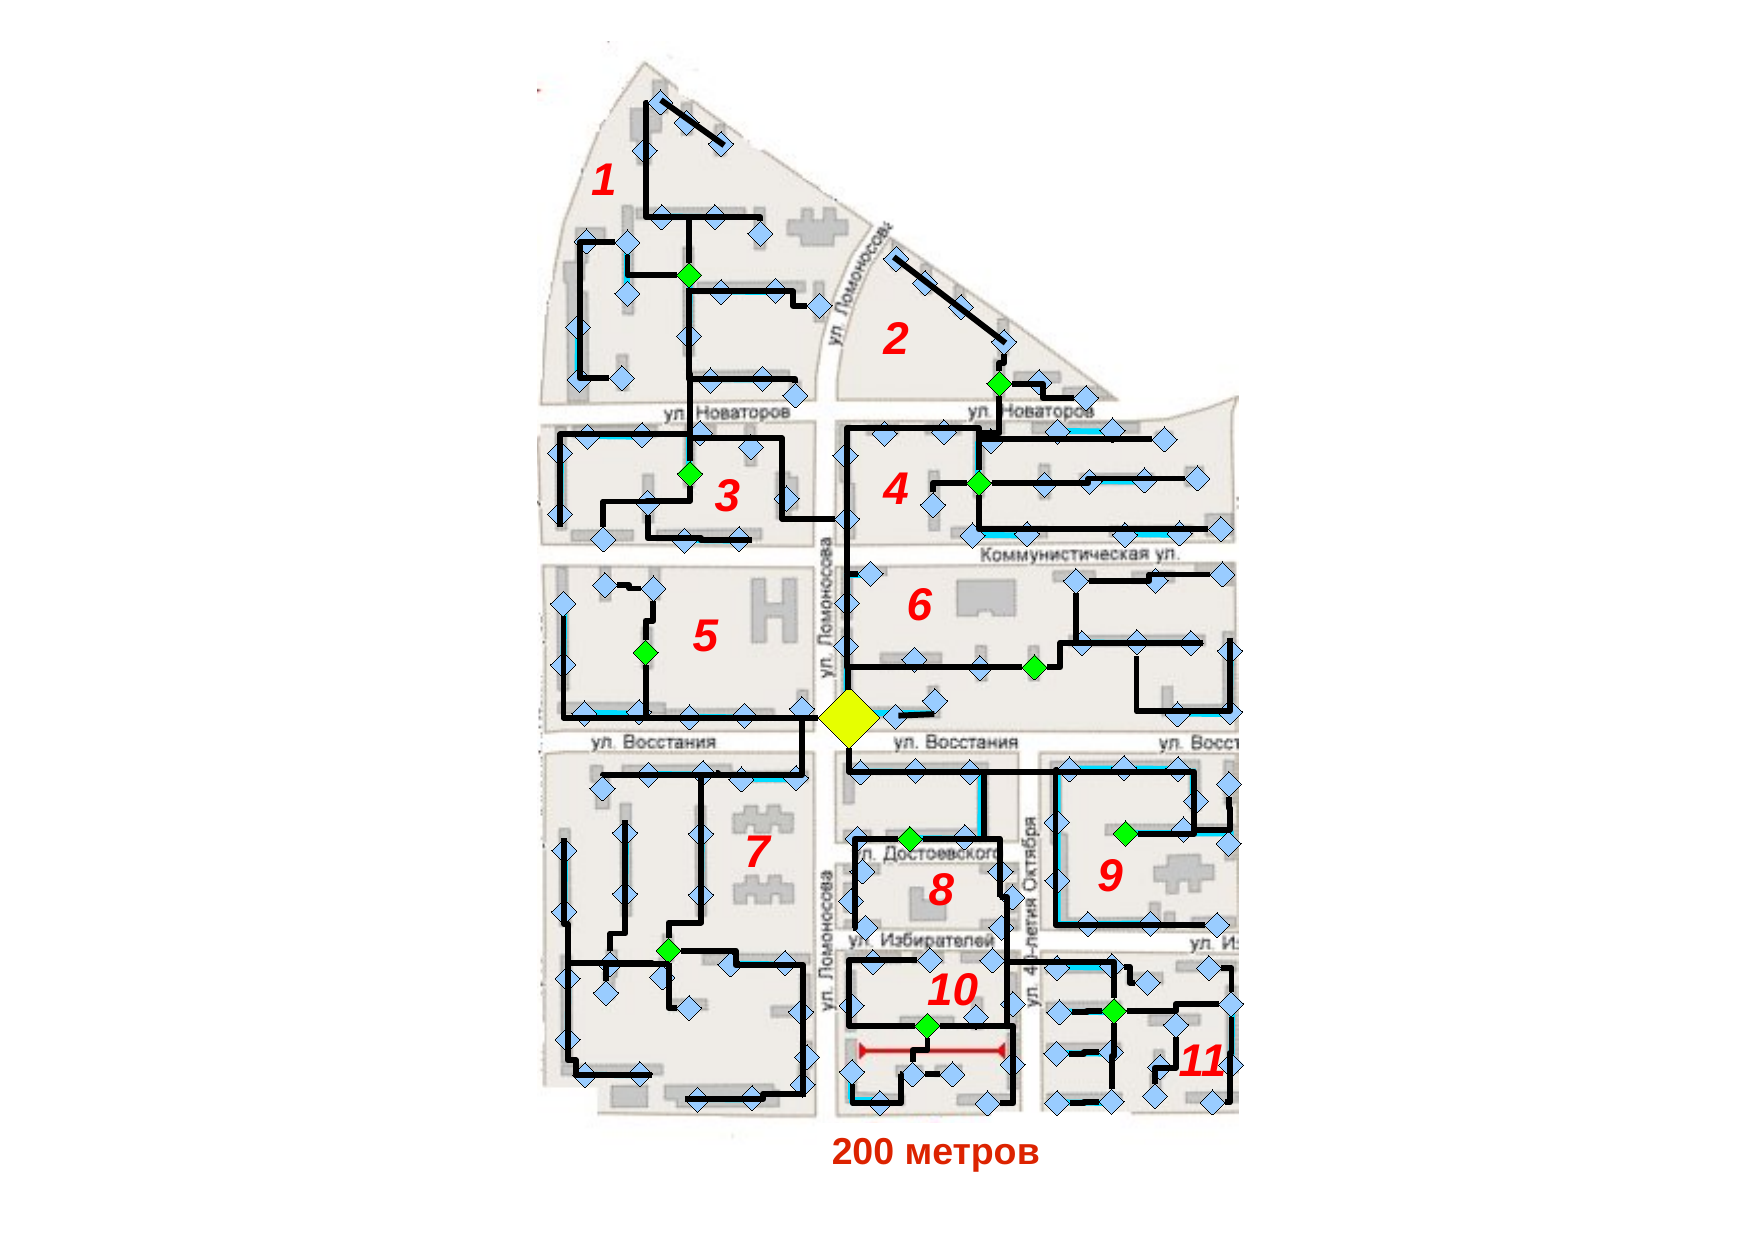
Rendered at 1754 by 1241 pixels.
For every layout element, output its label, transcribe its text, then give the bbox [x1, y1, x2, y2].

text_box [583, 245, 596, 254]
text_box [858, 561, 884, 587]
picture [650, 482, 732, 537]
text_box [571, 969, 581, 988]
text_box [1027, 369, 1052, 389]
text_box [789, 765, 799, 772]
text_box [752, 366, 773, 376]
text_box [912, 279, 931, 296]
text_box 5 [674, 600, 737, 673]
text_box [1099, 1039, 1111, 1063]
text_box [550, 654, 561, 676]
text_box [626, 699, 643, 715]
text_box [743, 1102, 761, 1111]
text_box [955, 294, 974, 311]
text_box [904, 758, 927, 769]
text_box [987, 862, 997, 881]
text_box [704, 778, 711, 785]
text_box 200 метров [817, 1123, 1071, 1182]
text_box [922, 688, 948, 714]
text_box [1219, 992, 1244, 1017]
text_box [960, 775, 980, 785]
text_box 4 [865, 453, 927, 526]
text_box [676, 326, 686, 346]
text_box [1118, 775, 1130, 781]
text_box [680, 721, 699, 730]
text_box [1014, 532, 1040, 547]
picture [693, 441, 749, 466]
text_box [677, 461, 696, 486]
text_box [688, 1087, 707, 1096]
text_box [1077, 912, 1099, 922]
text_box [555, 968, 565, 989]
text_box [1233, 641, 1243, 661]
text_box [1079, 630, 1092, 640]
text_box [612, 823, 622, 843]
text_box [852, 759, 870, 769]
text_box [1058, 868, 1070, 893]
text_box [710, 294, 732, 305]
text_box [589, 776, 616, 801]
text_box [717, 954, 740, 977]
text_box [547, 443, 557, 463]
text_box [1016, 1055, 1026, 1074]
picture [1235, 1010, 1239, 1025]
text_box 3 [696, 459, 758, 532]
text_box [563, 443, 573, 463]
text_box [730, 543, 748, 552]
text_box [1078, 469, 1097, 480]
text_box [633, 422, 651, 431]
text_box [967, 470, 992, 495]
text_box [699, 382, 722, 394]
text_box [938, 419, 950, 425]
text_box [835, 509, 844, 529]
text_box [1174, 520, 1185, 526]
picture [1234, 656, 1239, 707]
text_box [903, 1062, 925, 1087]
text_box [774, 493, 779, 504]
text_box [672, 541, 697, 554]
text_box 7 [726, 815, 788, 889]
text_box [638, 490, 656, 499]
text_box [858, 842, 867, 851]
text_box 11 [1160, 1025, 1244, 1098]
text_box [991, 329, 1017, 354]
text_box [1046, 999, 1072, 1025]
text_box [592, 572, 617, 598]
text_box [708, 131, 734, 157]
text_box [1099, 965, 1111, 978]
text_box [1219, 702, 1243, 725]
text_box 6 [889, 568, 951, 642]
text_box [705, 220, 725, 230]
text_box [834, 593, 844, 613]
text_box [551, 902, 561, 922]
text_box [651, 220, 672, 230]
text_box [850, 447, 859, 464]
text_box [901, 647, 927, 664]
text_box [1152, 426, 1178, 452]
text_box [747, 221, 773, 247]
text_box [1044, 872, 1053, 889]
text_box [1146, 577, 1169, 594]
text_box [852, 993, 865, 1018]
text_box [1128, 646, 1146, 655]
text_box [702, 367, 719, 376]
text_box [1136, 467, 1153, 476]
text_box [637, 504, 660, 515]
text_box [1044, 813, 1053, 832]
text_box [861, 963, 885, 975]
text_box [738, 441, 764, 459]
text_box [1003, 861, 1014, 882]
text_box [1139, 911, 1162, 922]
text_box [1063, 568, 1089, 593]
text_box [652, 204, 672, 214]
text_box [1181, 630, 1201, 640]
text_box [806, 1004, 814, 1020]
text_box [590, 527, 616, 552]
text_box [628, 884, 638, 904]
text_box [631, 437, 653, 448]
text_box [969, 670, 991, 681]
text_box [794, 1051, 800, 1063]
text_box [883, 704, 906, 730]
text_box [1200, 1098, 1225, 1115]
text_box [956, 842, 973, 850]
text_box [865, 949, 881, 957]
text_box [921, 270, 938, 285]
text_box [601, 951, 619, 960]
text_box [1106, 953, 1124, 974]
text_box [1167, 532, 1193, 546]
text_box [679, 704, 700, 715]
text_box [1044, 965, 1070, 981]
text_box [1196, 955, 1221, 981]
text_box [982, 442, 1003, 454]
text_box [688, 824, 698, 844]
text_box [765, 278, 786, 288]
text_box [741, 1085, 760, 1096]
text_box [1099, 1089, 1125, 1115]
text_box [832, 444, 844, 467]
text_box [1115, 1045, 1124, 1061]
text_box [915, 1026, 940, 1038]
text_box [1081, 481, 1103, 495]
text_box [870, 1106, 890, 1116]
text_box [818, 688, 880, 748]
picture [1230, 788, 1239, 840]
text_box [988, 915, 1004, 941]
text_box [807, 293, 833, 319]
text_box [766, 294, 785, 304]
text_box [593, 981, 619, 1006]
text_box [1165, 756, 1190, 769]
text_box [705, 204, 725, 214]
text_box [1217, 641, 1227, 661]
text_box [712, 279, 730, 288]
text_box [1183, 793, 1191, 809]
picture [852, 963, 909, 1023]
text_box [635, 139, 643, 162]
text_box [1142, 928, 1159, 937]
text_box [1216, 833, 1242, 857]
text_box [574, 228, 597, 245]
text_box [566, 654, 576, 675]
text_box [1072, 646, 1092, 656]
text_box [550, 591, 576, 616]
text_box 1 [573, 143, 635, 217]
text_box [1074, 385, 1099, 411]
text_box [1010, 991, 1026, 1017]
text_box [975, 1090, 1000, 1116]
text_box [736, 766, 747, 772]
text_box [629, 1061, 651, 1072]
text_box [1058, 756, 1082, 769]
text_box [693, 420, 713, 435]
text_box [547, 504, 557, 524]
text_box [1062, 775, 1077, 782]
text_box [565, 315, 577, 339]
text_box [1171, 816, 1191, 831]
text_box 2 [865, 303, 927, 376]
text_box [567, 840, 577, 861]
text_box [1178, 837, 1189, 843]
text_box [1181, 646, 1201, 656]
text_box [692, 326, 702, 346]
text_box [688, 885, 698, 905]
text_box [648, 89, 673, 115]
text_box [960, 522, 986, 549]
text_box [737, 721, 752, 729]
text_box [948, 305, 965, 320]
text_box [615, 229, 640, 255]
text_box [1058, 810, 1070, 834]
text_box [1102, 998, 1127, 1023]
text_box [641, 575, 666, 601]
picture [1061, 775, 1191, 921]
text_box [614, 281, 640, 307]
text_box [628, 823, 638, 843]
text_box [839, 1059, 865, 1084]
text_box [1043, 1041, 1069, 1067]
text_box [883, 246, 909, 272]
text_box [856, 915, 878, 941]
text_box [1165, 714, 1191, 727]
text_box [1132, 481, 1157, 493]
text_box [1185, 465, 1210, 491]
text_box [639, 778, 658, 788]
text_box [907, 775, 924, 784]
text_box [1036, 472, 1053, 480]
text_box [1112, 532, 1138, 548]
text_box [609, 967, 620, 977]
text_box [728, 778, 754, 792]
picture [537, 41, 1239, 1165]
text_box [691, 760, 715, 772]
text_box [1197, 789, 1209, 813]
text_box 10 [909, 953, 996, 1026]
text_box [732, 703, 757, 715]
text_box [580, 424, 595, 431]
text_box [1113, 820, 1138, 839]
text_box [850, 593, 860, 613]
text_box [571, 700, 597, 715]
text_box [806, 1044, 820, 1070]
text_box [1111, 755, 1137, 769]
text_box [649, 967, 666, 990]
text_box [1000, 1054, 1010, 1075]
text_box [931, 431, 957, 445]
picture [987, 775, 1239, 1010]
text_box [684, 110, 700, 123]
text_box [773, 950, 797, 962]
text_box [1044, 1090, 1070, 1116]
text_box [870, 1090, 890, 1100]
text_box [1171, 701, 1184, 708]
text_box [753, 382, 772, 392]
text_box [728, 532, 750, 537]
text_box [674, 117, 694, 136]
text_box [1171, 775, 1185, 782]
text_box [953, 824, 977, 836]
text_box [783, 774, 809, 791]
text_box [656, 938, 681, 963]
text_box [695, 441, 705, 446]
text_box [579, 721, 590, 727]
text_box [850, 509, 860, 529]
text_box [677, 263, 702, 288]
text_box [677, 528, 692, 535]
text_box [612, 884, 622, 904]
text_box [782, 383, 808, 408]
text_box [704, 824, 714, 844]
text_box [1147, 1054, 1160, 1072]
text_box [1163, 1014, 1189, 1025]
picture [996, 963, 1004, 1023]
text_box [850, 637, 859, 655]
text_box [785, 485, 800, 512]
text_box [839, 998, 846, 1013]
text_box 8 [910, 853, 972, 926]
text_box [858, 895, 864, 907]
text_box [583, 319, 591, 335]
text_box [833, 635, 844, 657]
text_box 9 [1079, 839, 1141, 912]
text_box [1216, 771, 1242, 797]
text_box [1022, 521, 1032, 526]
text_box [1045, 419, 1071, 436]
text_box [986, 371, 1012, 396]
text_box [1033, 486, 1056, 498]
text_box [806, 1075, 816, 1094]
text_box [1003, 884, 1025, 910]
text_box [555, 1029, 565, 1050]
text_box [1142, 1084, 1166, 1109]
text_box [987, 947, 1004, 970]
text_box [790, 1074, 800, 1091]
text_box [971, 655, 989, 664]
text_box [777, 968, 793, 976]
text_box [687, 1102, 708, 1113]
text_box [1022, 654, 1047, 680]
text_box [1079, 928, 1097, 937]
text_box [838, 888, 852, 914]
text_box [567, 901, 577, 921]
text_box [563, 504, 573, 524]
text_box [704, 885, 714, 905]
picture [1179, 1006, 1229, 1025]
text_box [789, 696, 815, 715]
text_box [924, 947, 936, 953]
text_box [872, 431, 898, 447]
text_box [1208, 516, 1234, 542]
text_box [551, 841, 561, 860]
text_box [575, 1078, 595, 1088]
text_box [898, 826, 923, 852]
text_box [850, 775, 871, 785]
text_box [633, 640, 659, 665]
text_box [1126, 629, 1148, 640]
text_box [788, 1000, 800, 1024]
text_box [567, 369, 591, 393]
text_box [575, 437, 600, 450]
text_box [845, 826, 868, 846]
text_box [649, 142, 658, 159]
text_box [571, 1030, 581, 1049]
text_box [579, 1062, 595, 1072]
text_box [960, 759, 980, 769]
text_box [1205, 912, 1230, 938]
text_box [609, 365, 635, 391]
text_box [940, 1061, 965, 1087]
text_box [1210, 561, 1235, 587]
text_box [631, 1078, 649, 1087]
text_box [1031, 387, 1040, 395]
text_box [1135, 970, 1161, 996]
text_box [927, 492, 946, 518]
text_box [677, 995, 702, 1021]
text_box [1099, 417, 1126, 436]
text_box [638, 762, 659, 772]
text_box [858, 858, 875, 884]
